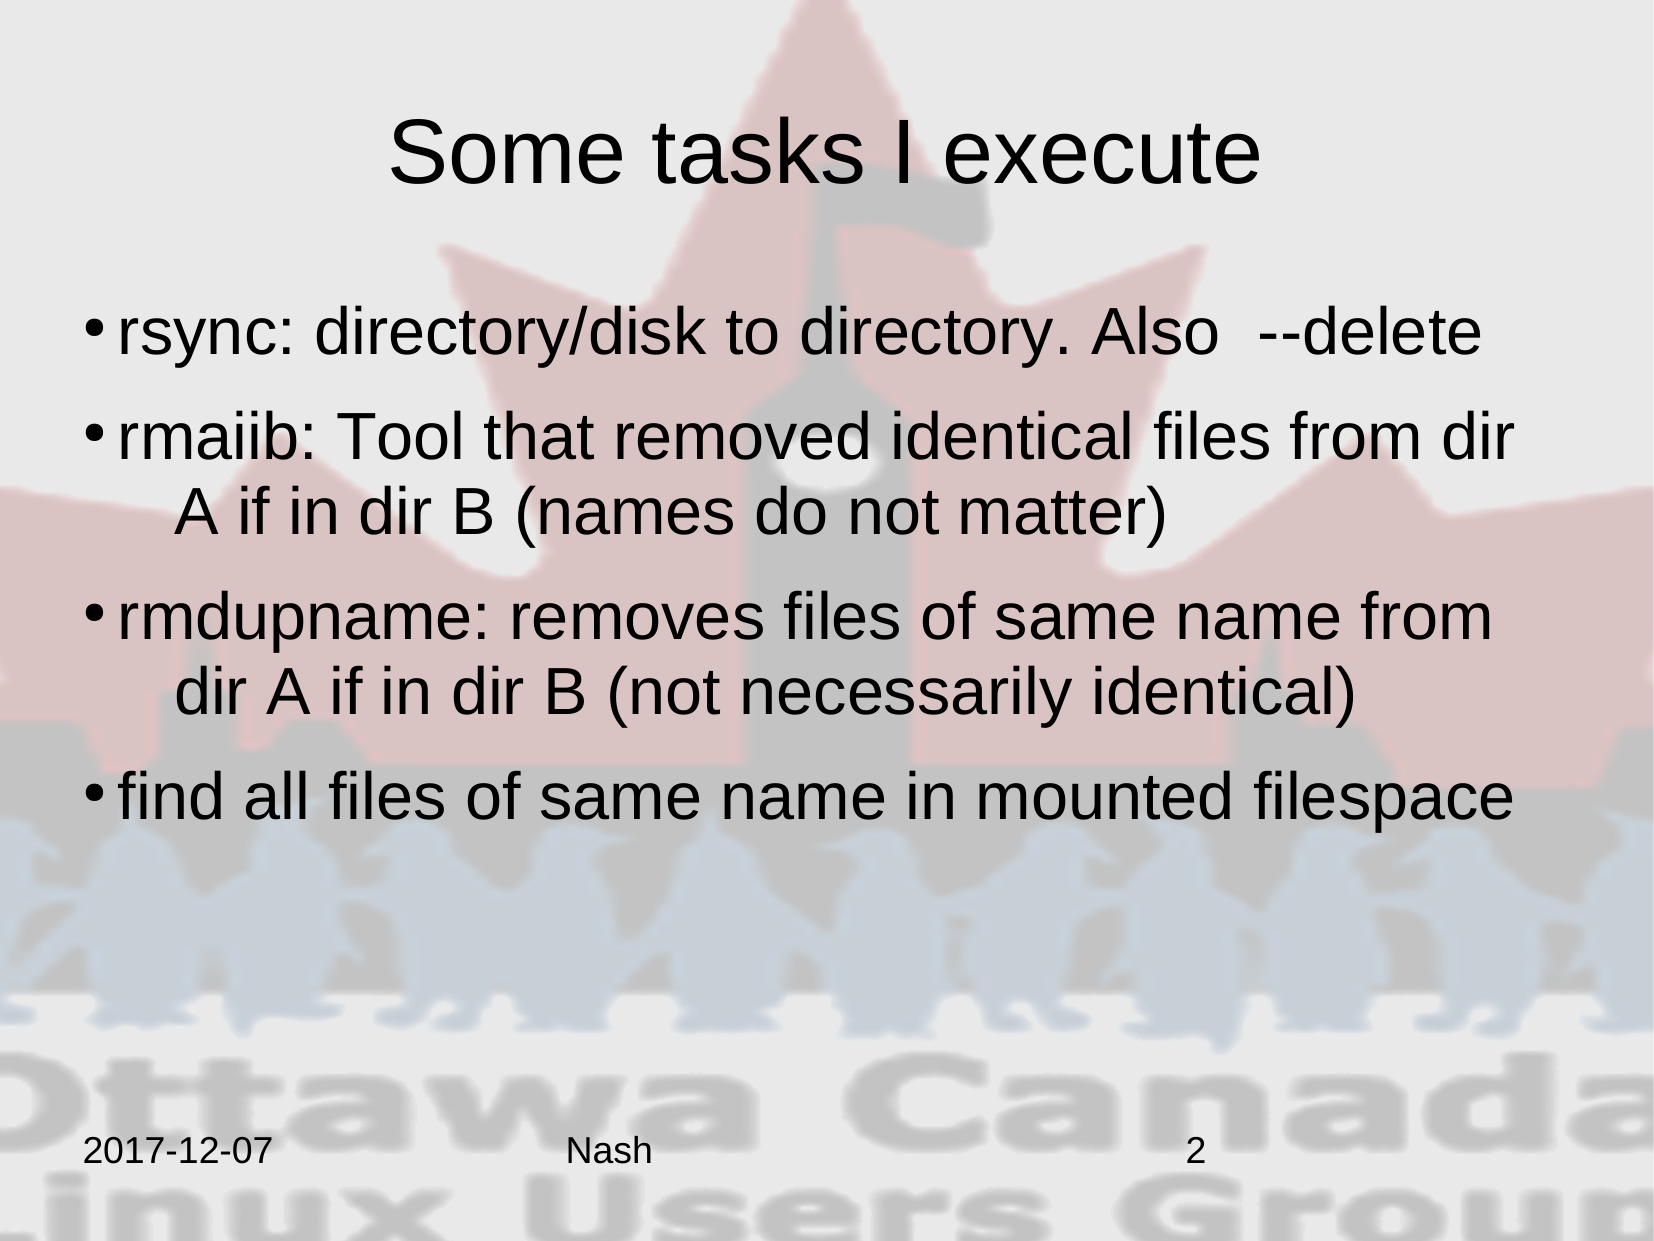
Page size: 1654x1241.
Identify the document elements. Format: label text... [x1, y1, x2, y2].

title Some tasks I execute [82, 49, 1570, 256]
list rsync: directory/disk to directory. Also --delete rmaiib: Tool that removed identical files from dir A if in dir B (names do not matter) rmdupname: removes files of same name from dir A if in dir B (not necessarily identical) find all files of same name in mounted filespace [82, 290, 1570, 1009]
picture [0, 0, 1654, 1241]
